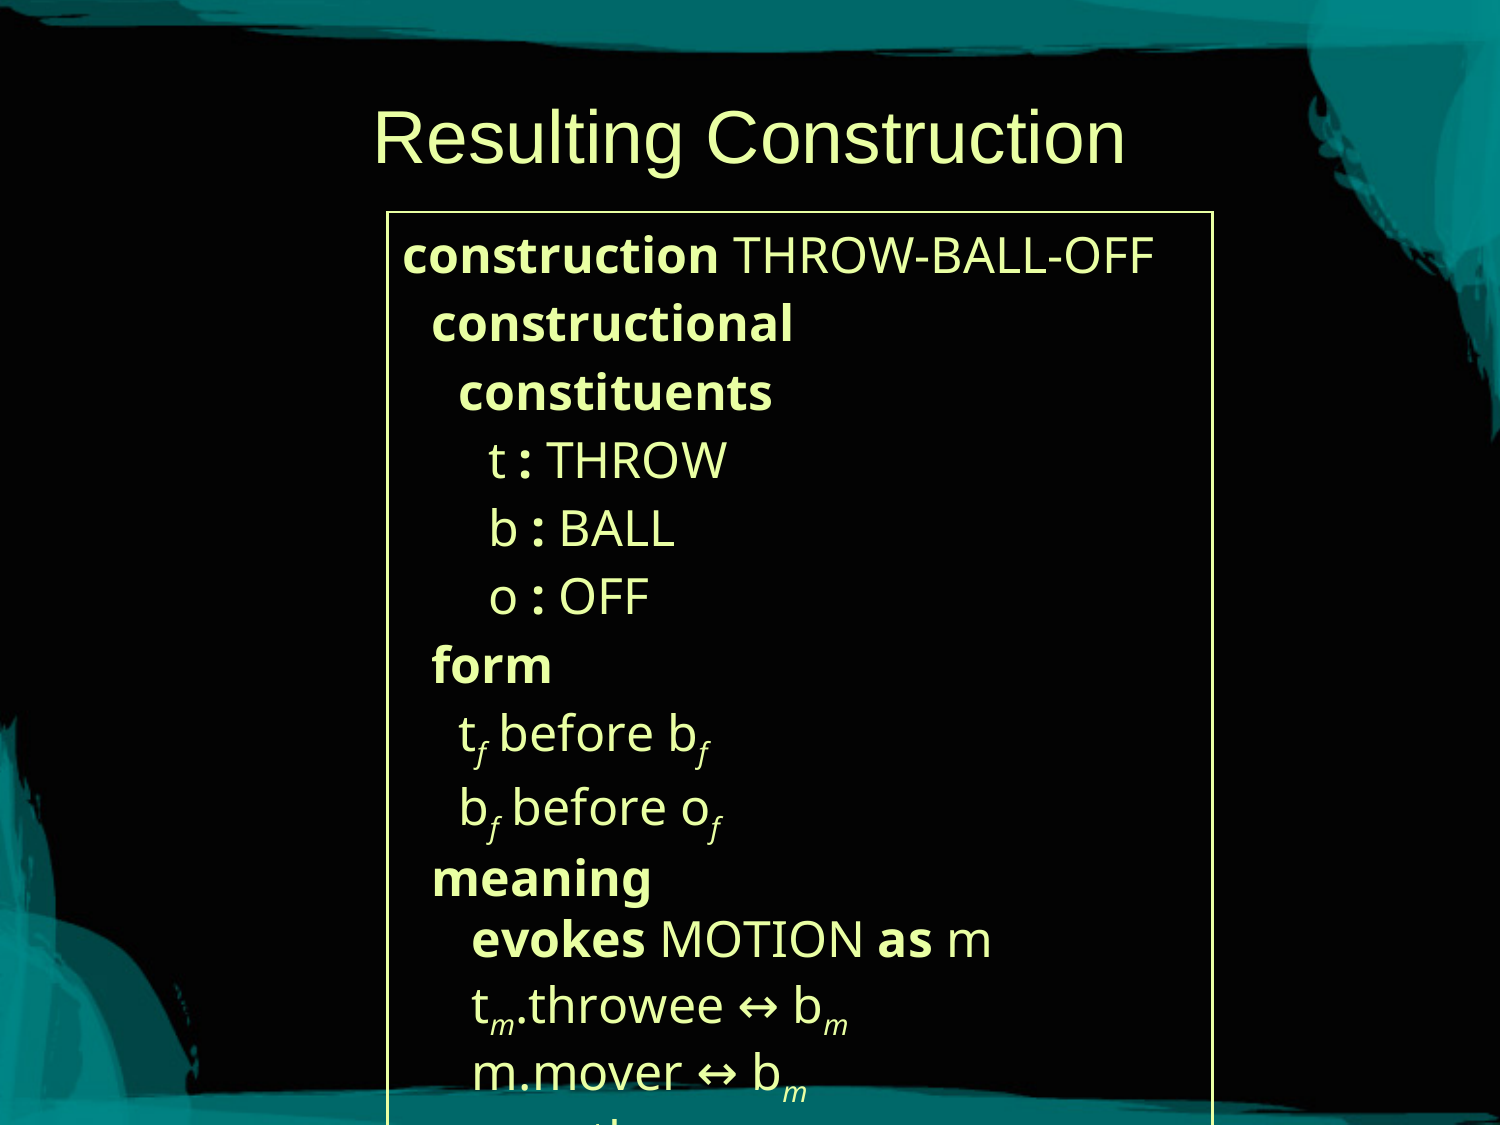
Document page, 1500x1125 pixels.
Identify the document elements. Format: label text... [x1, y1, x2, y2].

text_box construction THROW-BALL-OFF constructional constituents t : THROW b : BALL o : OFF form tf before bf bf before of meaning evokes MOTION as m tm.throwee ↔ bm m.mover ↔ bm m.path ↔ om [387, 212, 1213, 1125]
picture [0, 0, 1500, 1125]
title Resulting Construction [112, 49, 1388, 225]
